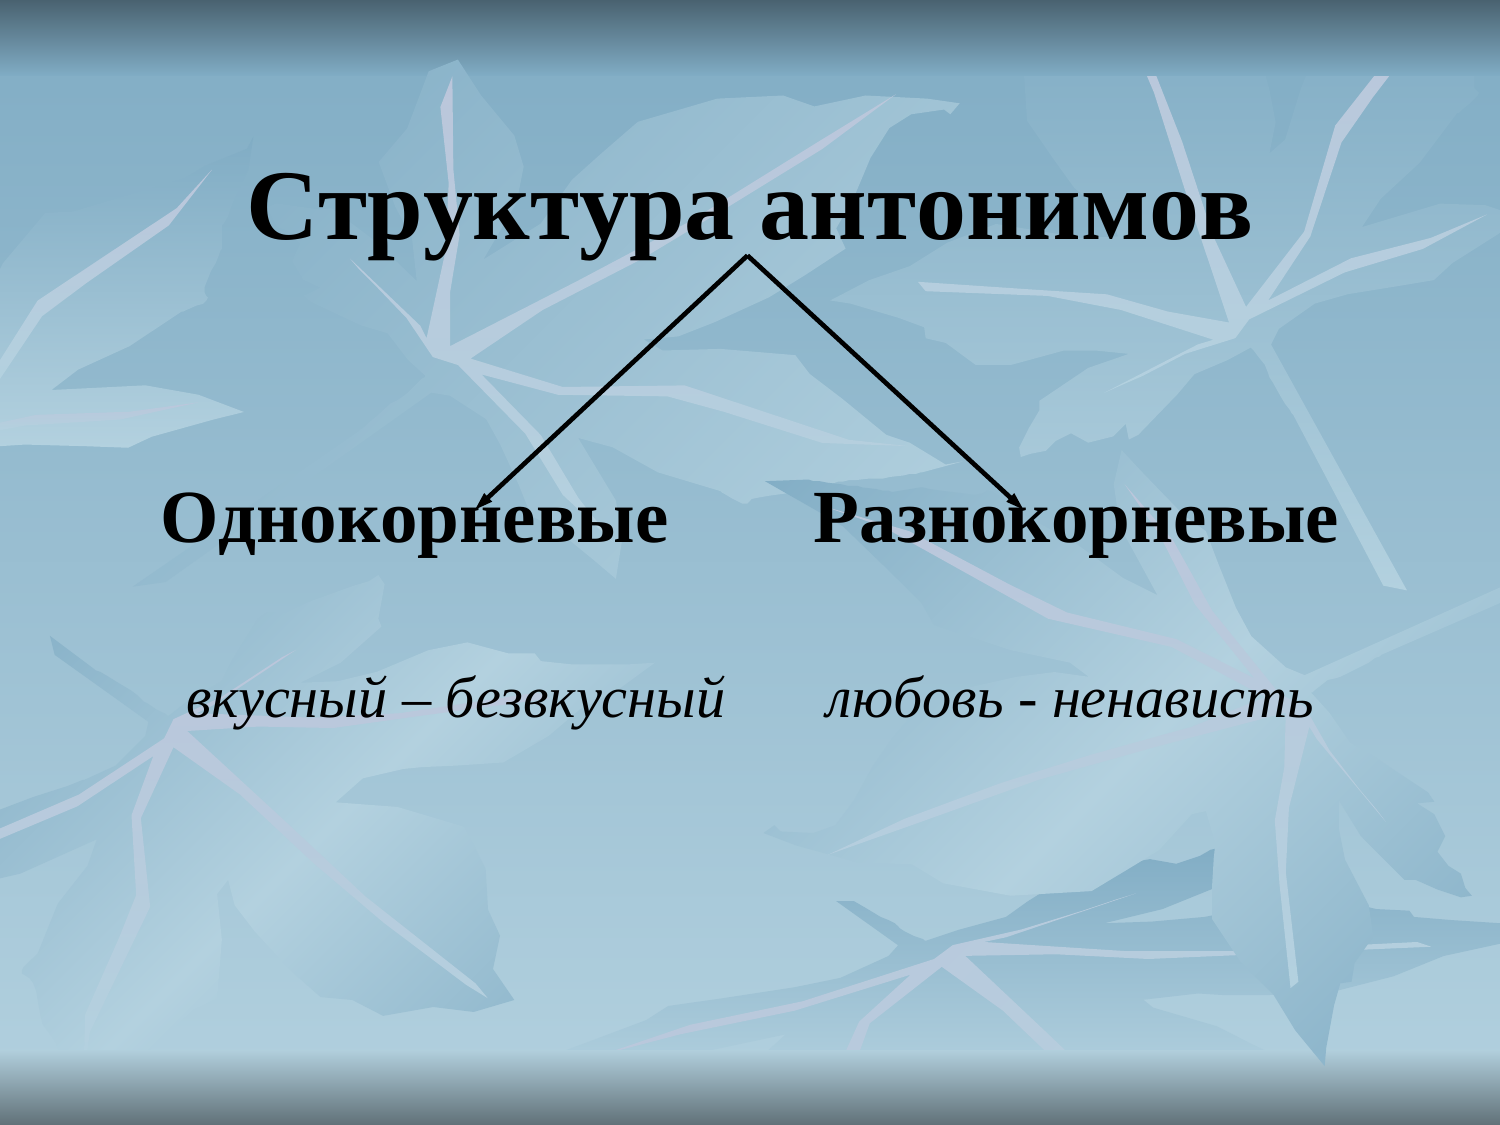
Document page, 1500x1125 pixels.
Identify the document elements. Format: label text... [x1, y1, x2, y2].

title Структура антонимов Однокорневые Разнокорневые вкусный – безвкусный любовь - ненависть [75, 45, 1426, 1024]
